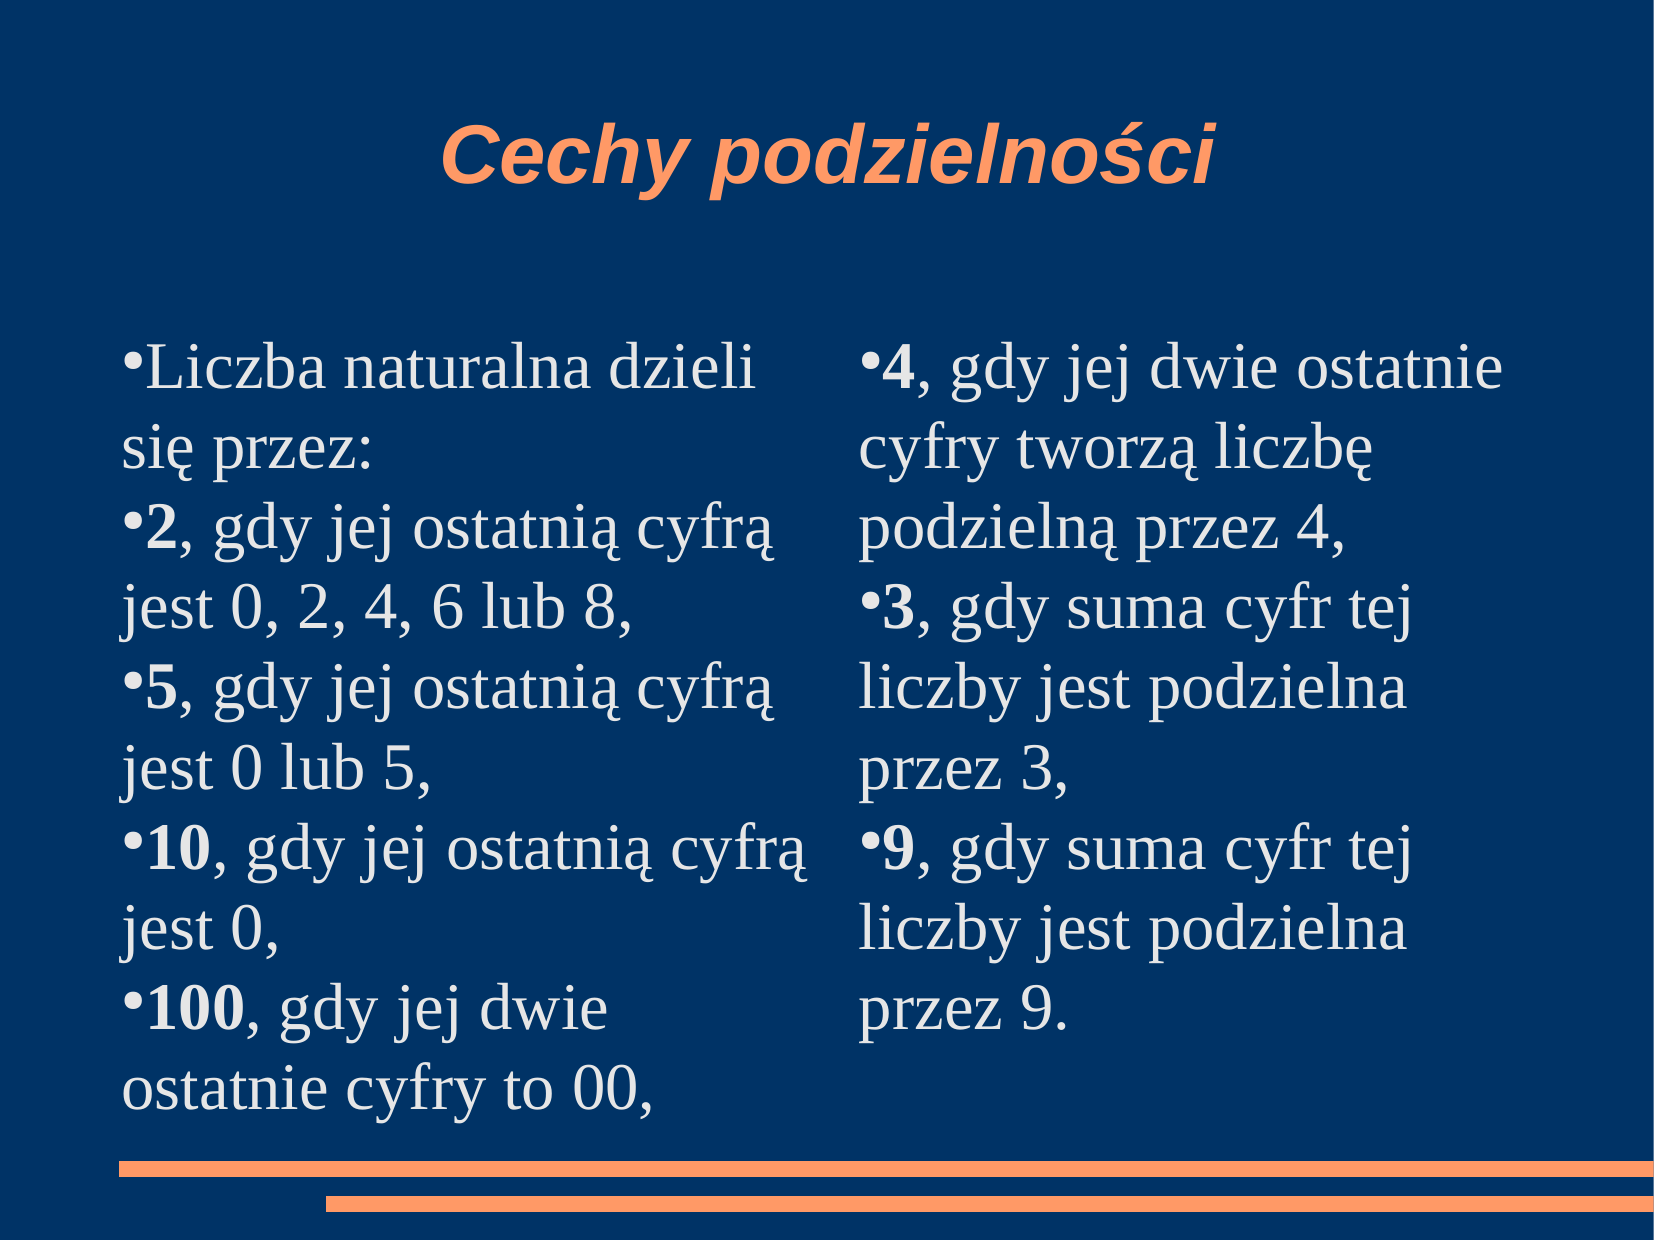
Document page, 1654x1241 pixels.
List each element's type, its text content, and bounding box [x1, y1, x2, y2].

list 4, gdy jej dwie ostatnie cyfry tworzą liczbę podzielną przez 4, 3, gdy suma cyfr tej liczby jest podzielna przez 3, 9, gdy suma cyfr tej liczby jest podzielna przez 9. [858, 321, 1562, 1132]
list Liczba naturalna dzieli się przez: 2, gdy jej ostatnią cyfrą jest 0, 2, 4, 6 lub 8, 5, gdy jej ostatnią cyfrą jest 0 lub 5, 10, gdy jej ostatnią cyfrą jest 0, 100, gdy jej dwie ostatnie cyfry to 00, [121, 321, 824, 1132]
title Cechy podzielności [121, 46, 1534, 254]
